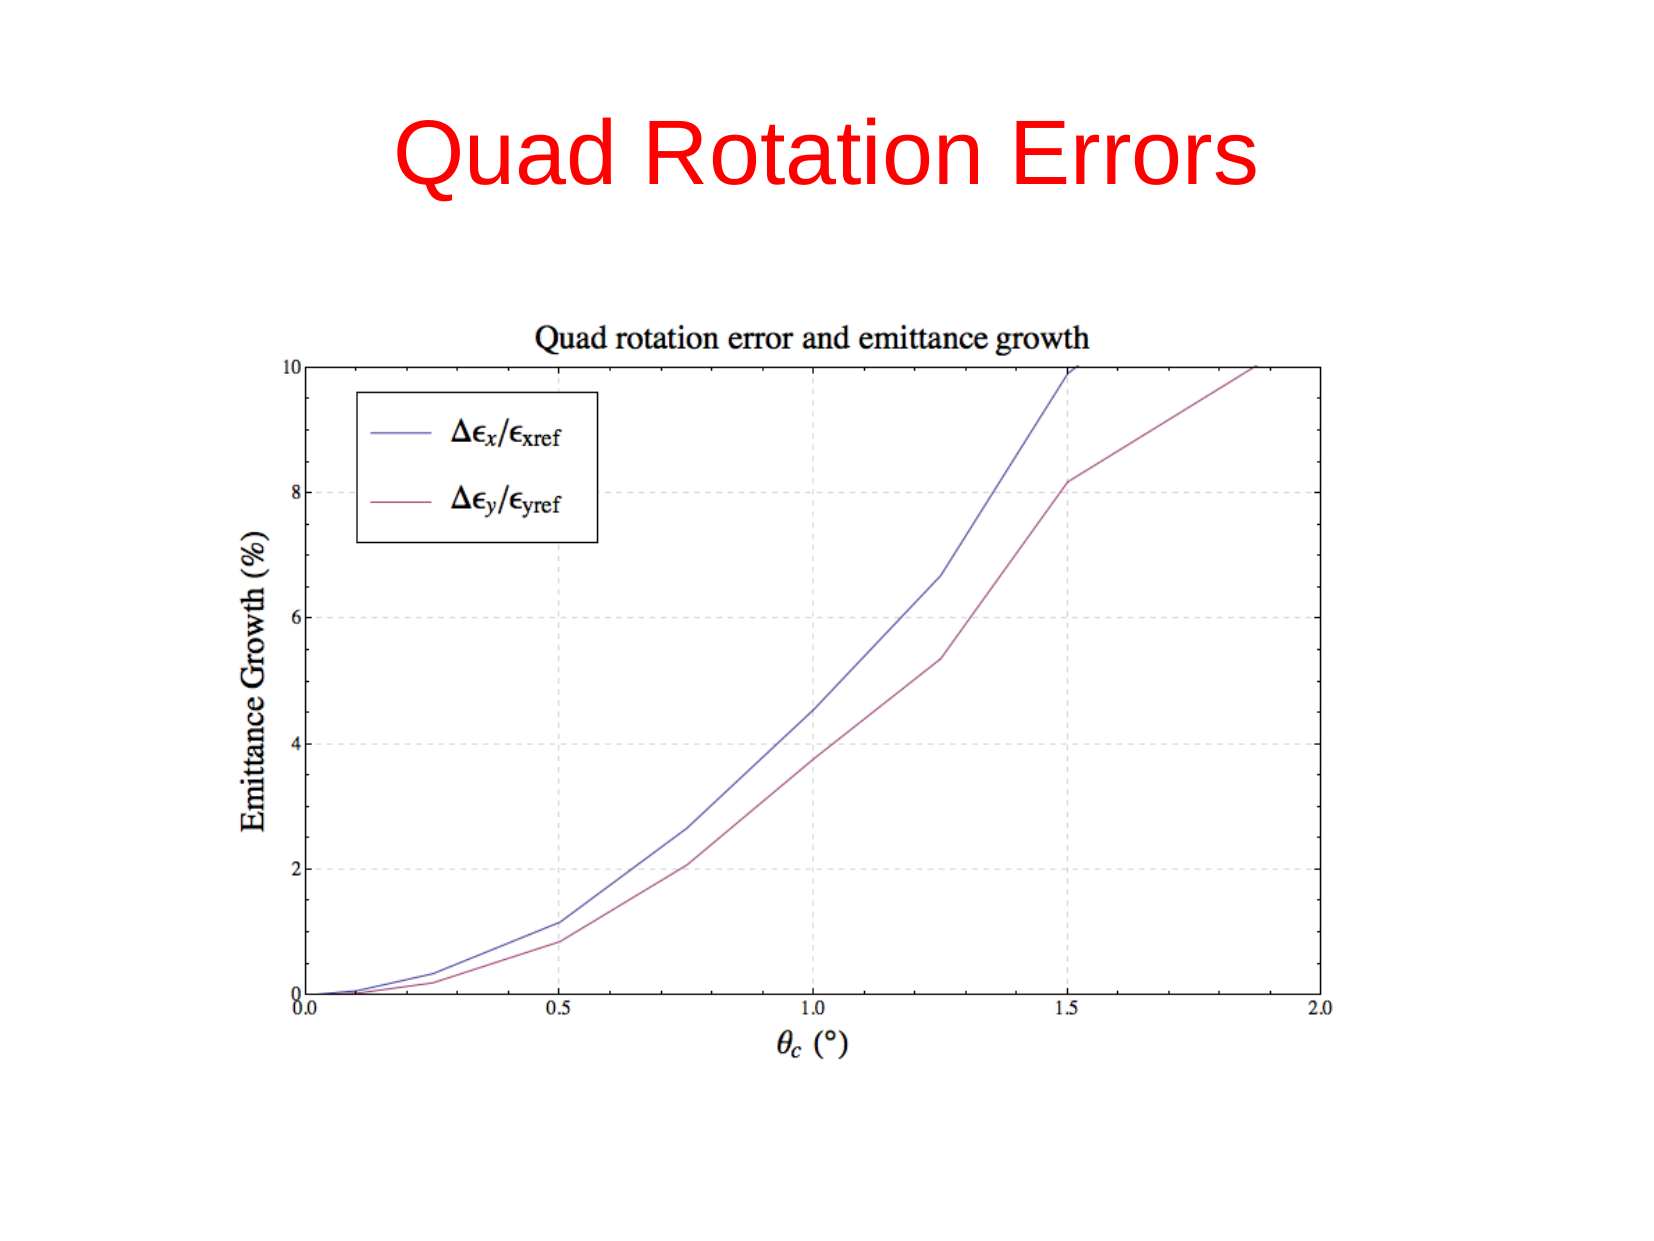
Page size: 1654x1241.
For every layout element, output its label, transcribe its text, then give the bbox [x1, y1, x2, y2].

picture [230, 321, 1441, 1073]
title Quad Rotation Errors [82, 49, 1571, 257]
